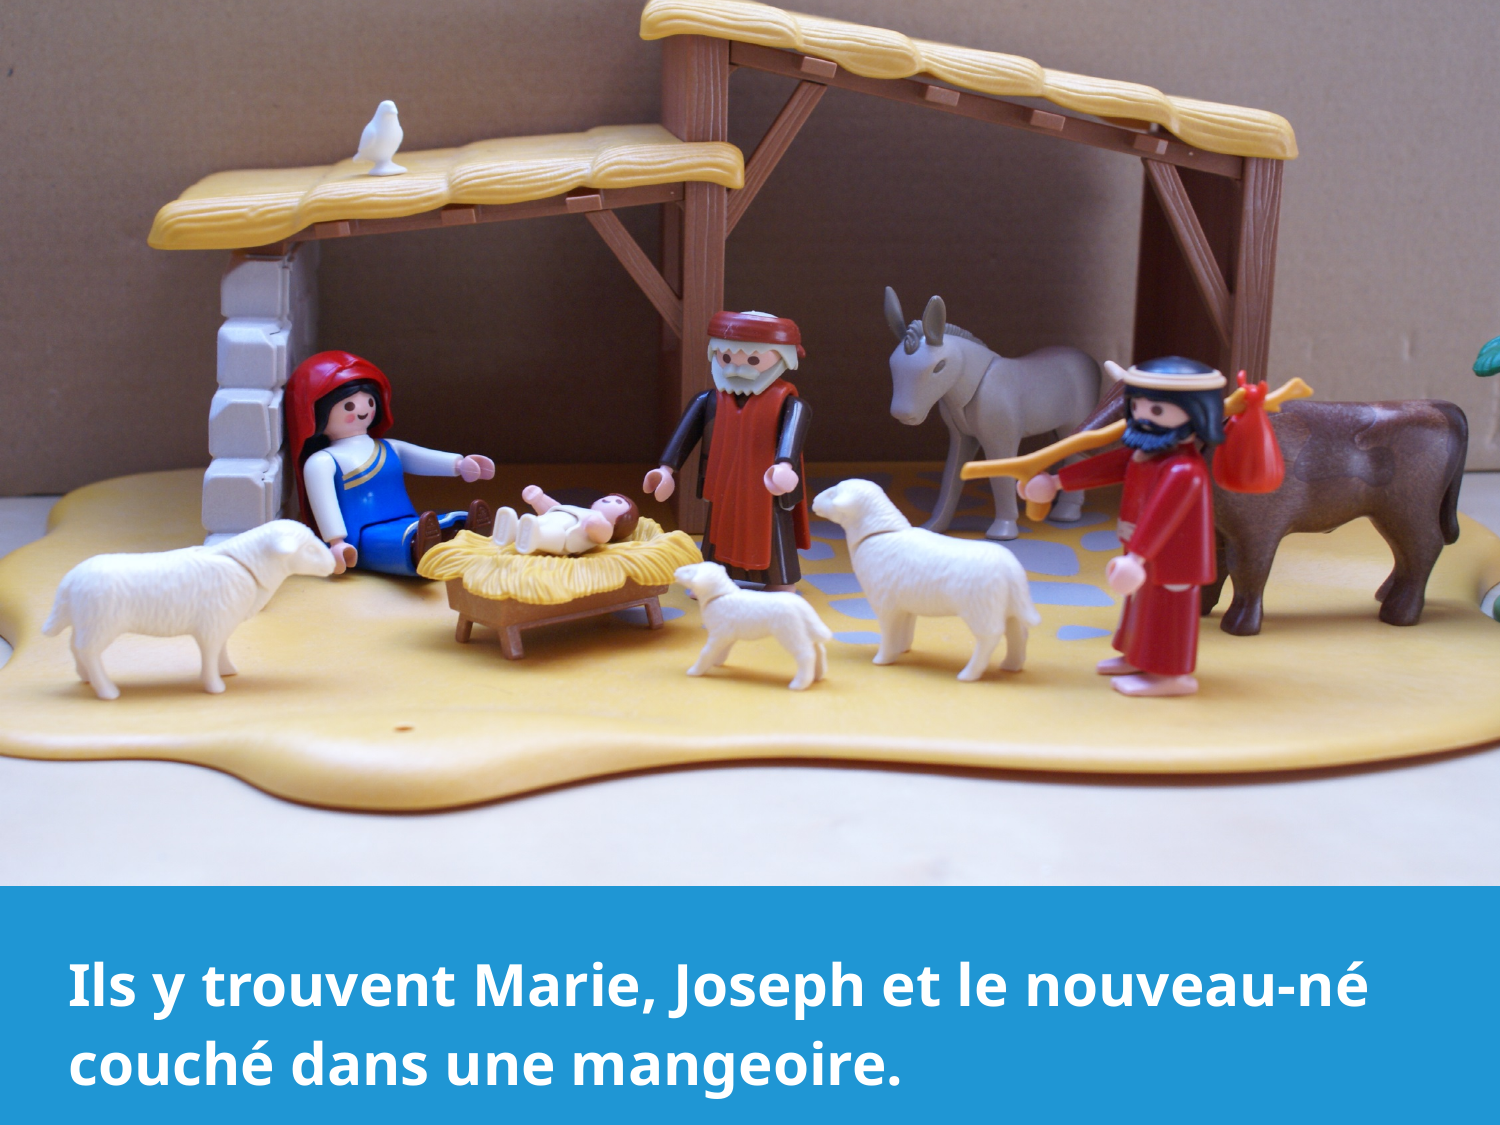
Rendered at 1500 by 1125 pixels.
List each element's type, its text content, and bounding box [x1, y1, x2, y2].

text_box Ils y trouvent Marie, Joseph et le nouveau-né couché dans une mangeoire. [53, 928, 1442, 1110]
picture [0, 0, 1500, 886]
